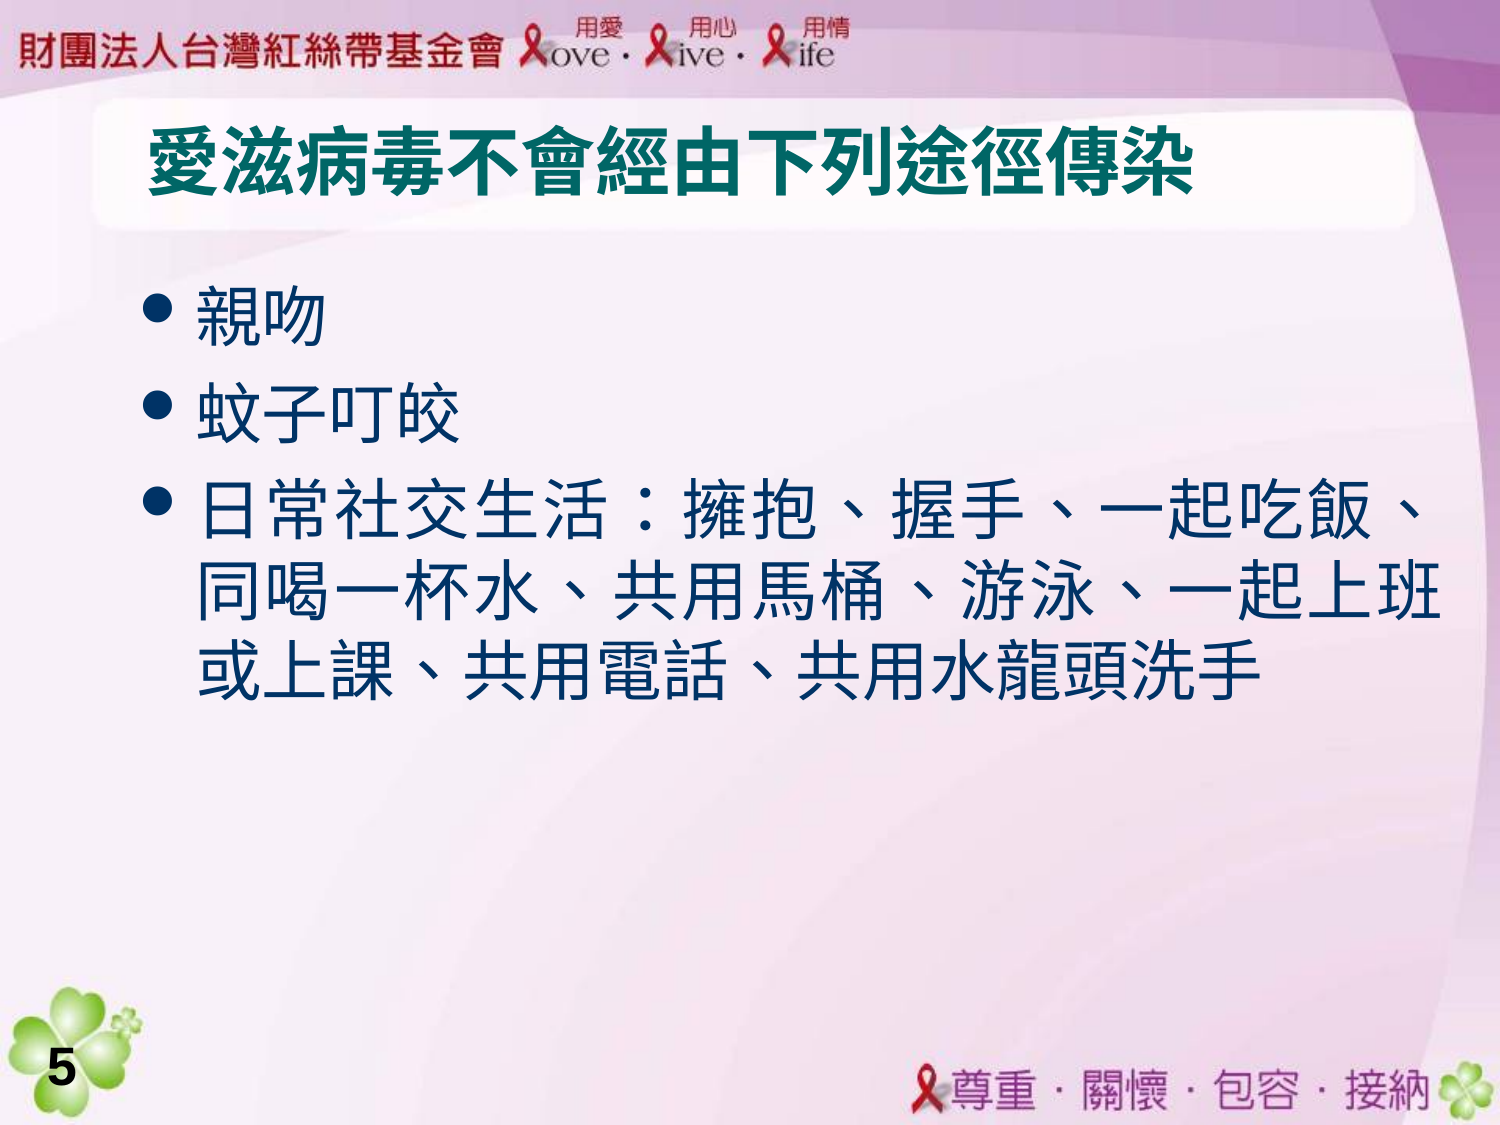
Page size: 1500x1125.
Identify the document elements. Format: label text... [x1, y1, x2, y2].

list 親吻 蚊子叮皎 日常社交生活：擁抱、握手、一起吃飯、同喝一杯水、共用馬桶、游泳、一起上班或上課、共用電話、共用水龍頭洗手 [123, 267, 1459, 719]
title 愛滋病毒不會經由下列途徑傳染 [130, 120, 1418, 214]
picture [0, 0, 1500, 1125]
text_box <編號> [13, 1023, 111, 1105]
